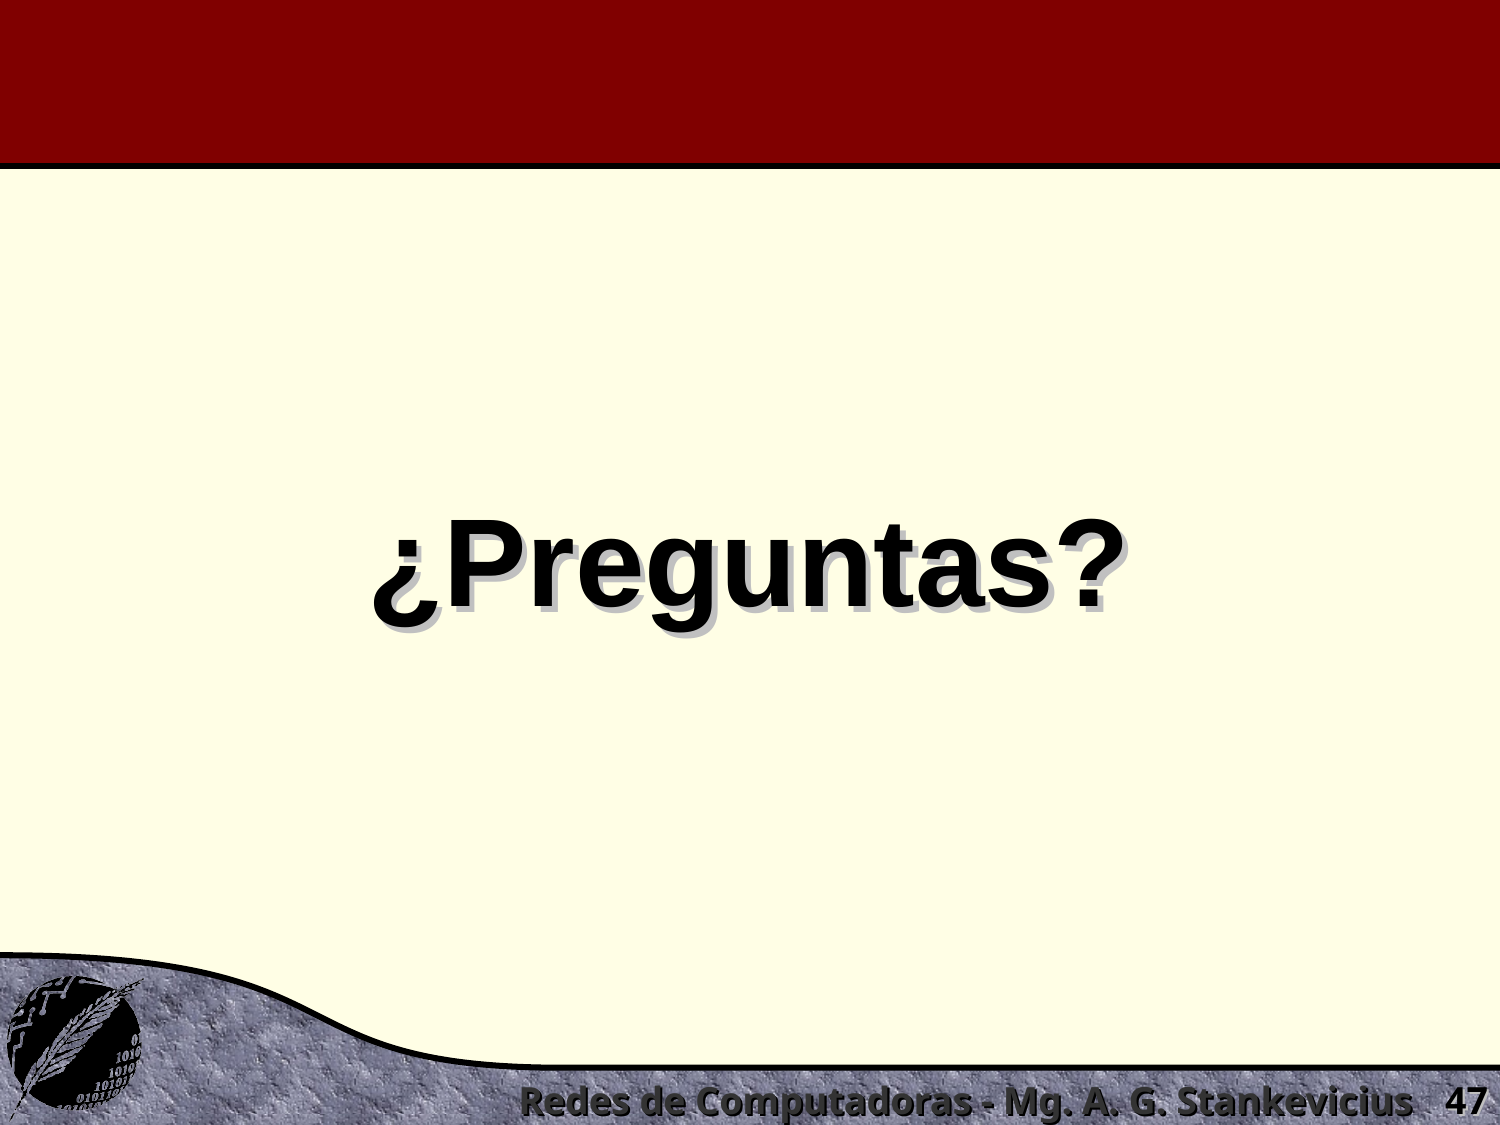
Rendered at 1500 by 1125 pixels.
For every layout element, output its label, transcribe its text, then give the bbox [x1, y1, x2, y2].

subtitle ¿Preguntas? [11, 199, 1486, 928]
picture [1047, 1100, 1054, 1110]
picture [0, 959, 1500, 1125]
picture [790, 1100, 795, 1110]
